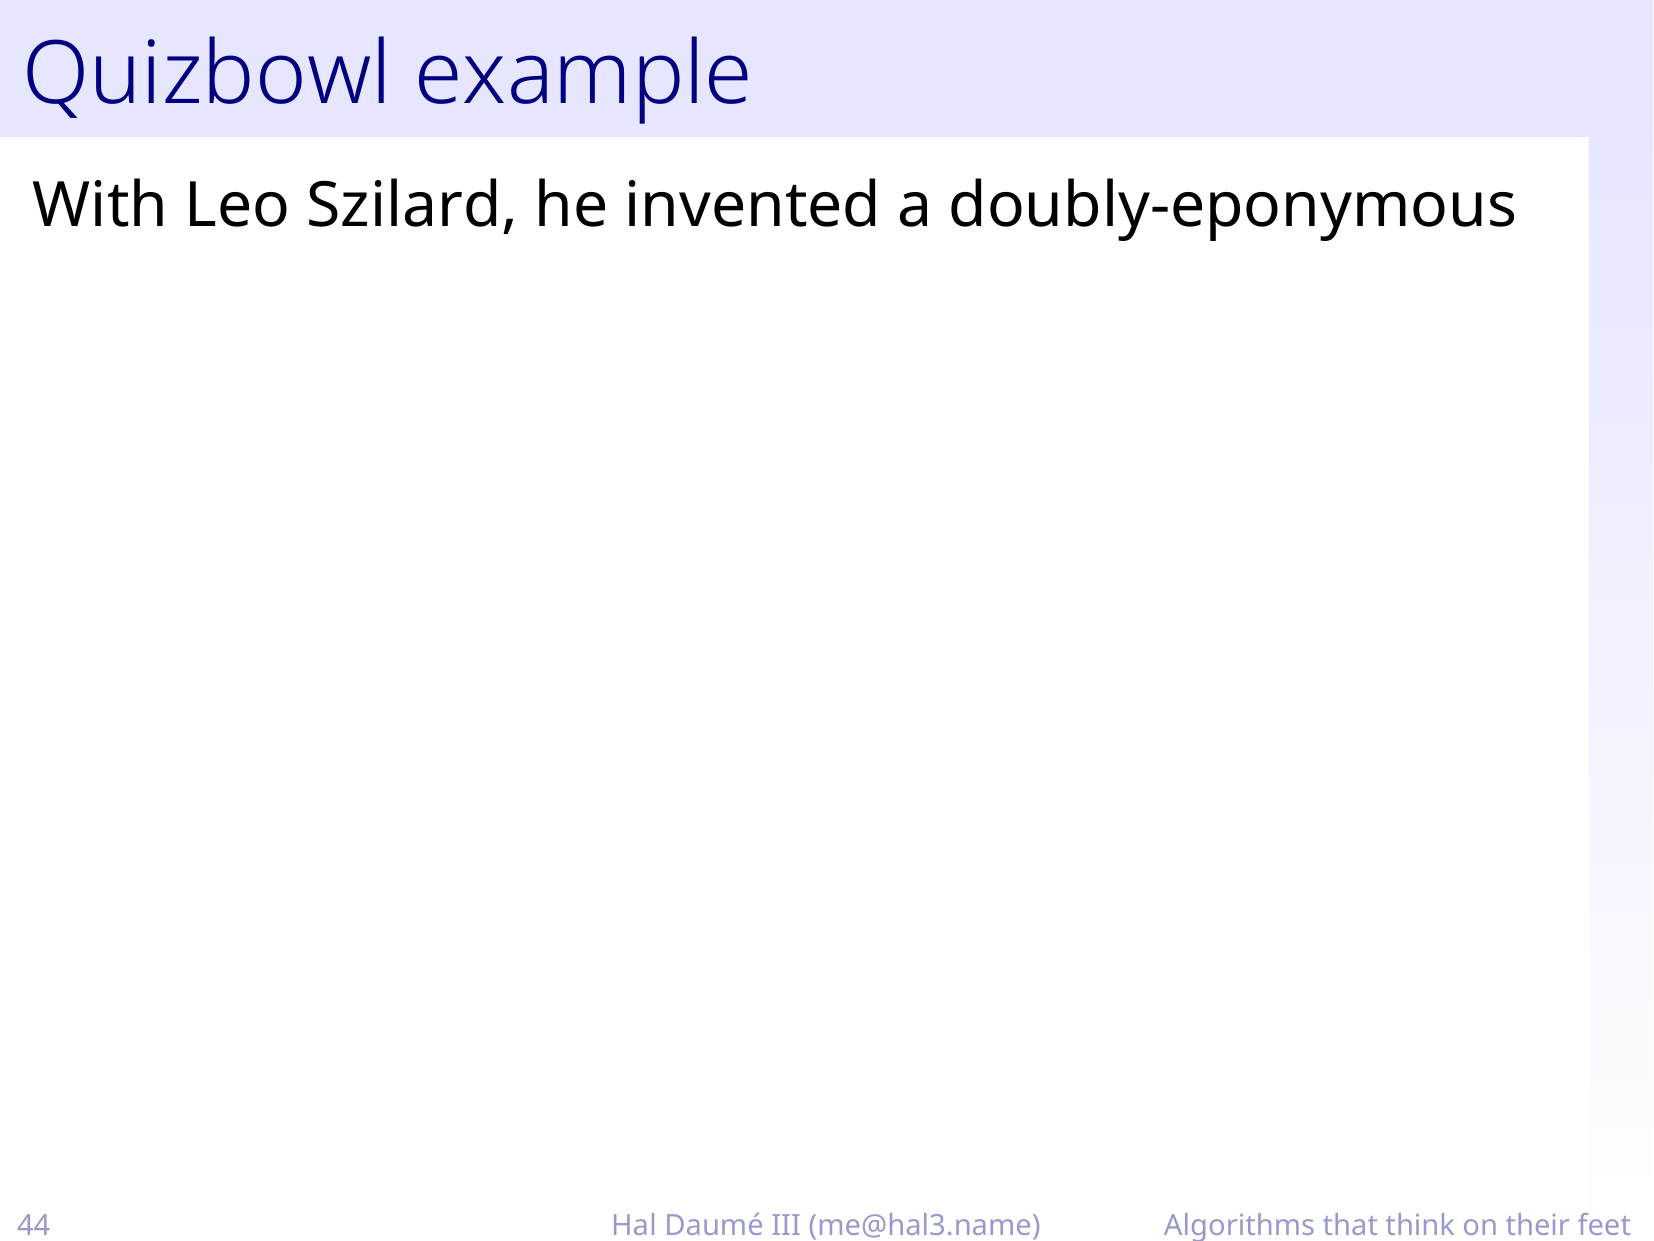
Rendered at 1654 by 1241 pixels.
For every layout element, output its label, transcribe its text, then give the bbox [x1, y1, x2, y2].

title Quizbowl example [22, 8, 1639, 131]
list With Leo Szilard, he invented a doubly-eponymous [32, 159, 1575, 879]
